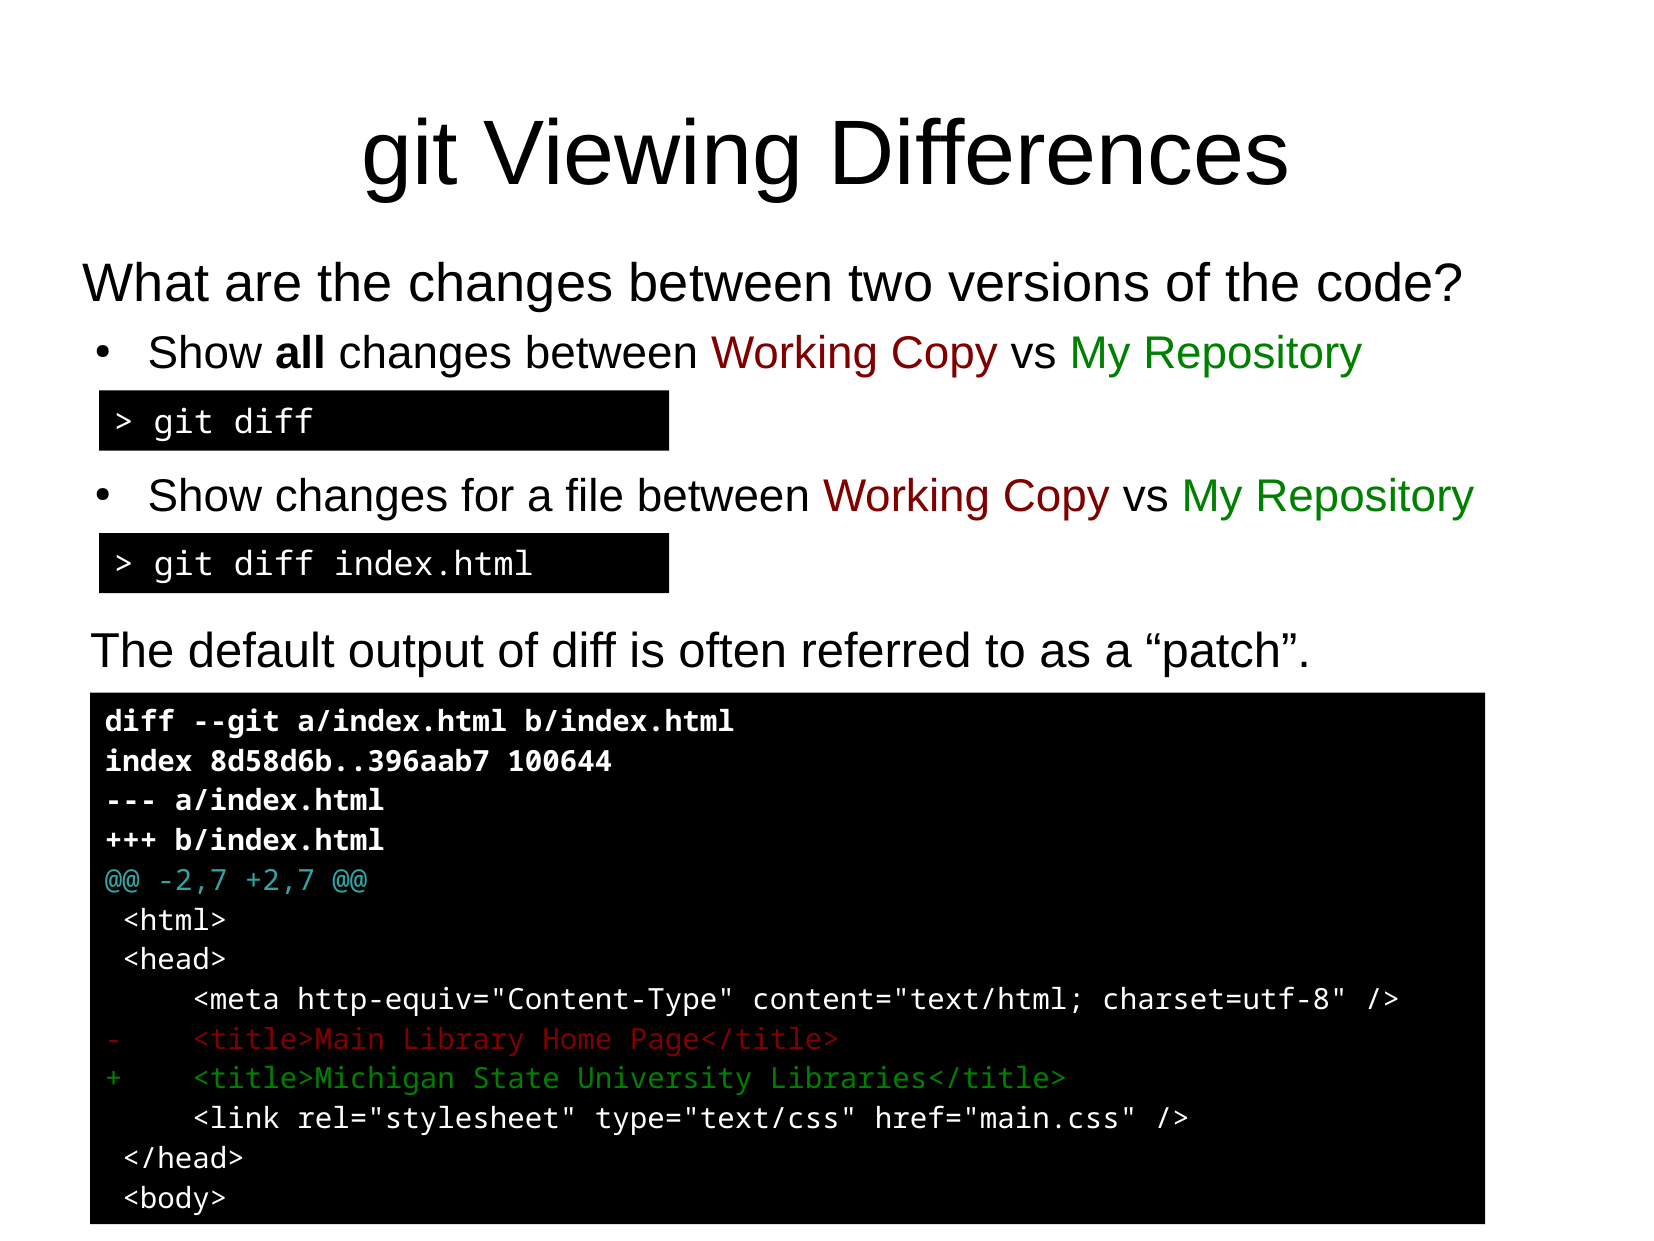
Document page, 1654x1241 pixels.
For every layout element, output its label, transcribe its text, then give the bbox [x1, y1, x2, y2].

list The default output of diff is often referred to as a “patch”. [90, 622, 1546, 678]
title git Viewing Differences [82, 49, 1571, 257]
list Show all changes between Working Copy vs My Repository [76, 327, 1532, 382]
text_box > git diff index.html [99, 533, 670, 590]
text_box > git diff [99, 390, 670, 448]
list What are the changes between two versions of the code? [82, 252, 1538, 328]
list Show changes for a file between Working Copy vs My Repository [76, 469, 1577, 525]
text_box diff --git a/index.html b/index.html index 8d58d6b..396aab7 100644 --- a/index.html +++ b/index.html @@ -2,7 +2,7 @@ <html> <head> <meta http-equiv="Content-Type" content="text/html; charset=utf-8" /> - <title>Main Library Home Page</title> + <title>Michigan State University Libraries</title> <link rel="stylesheet" type="text/css" href="main.css" /> </head> <body> [90, 692, 1486, 1186]
